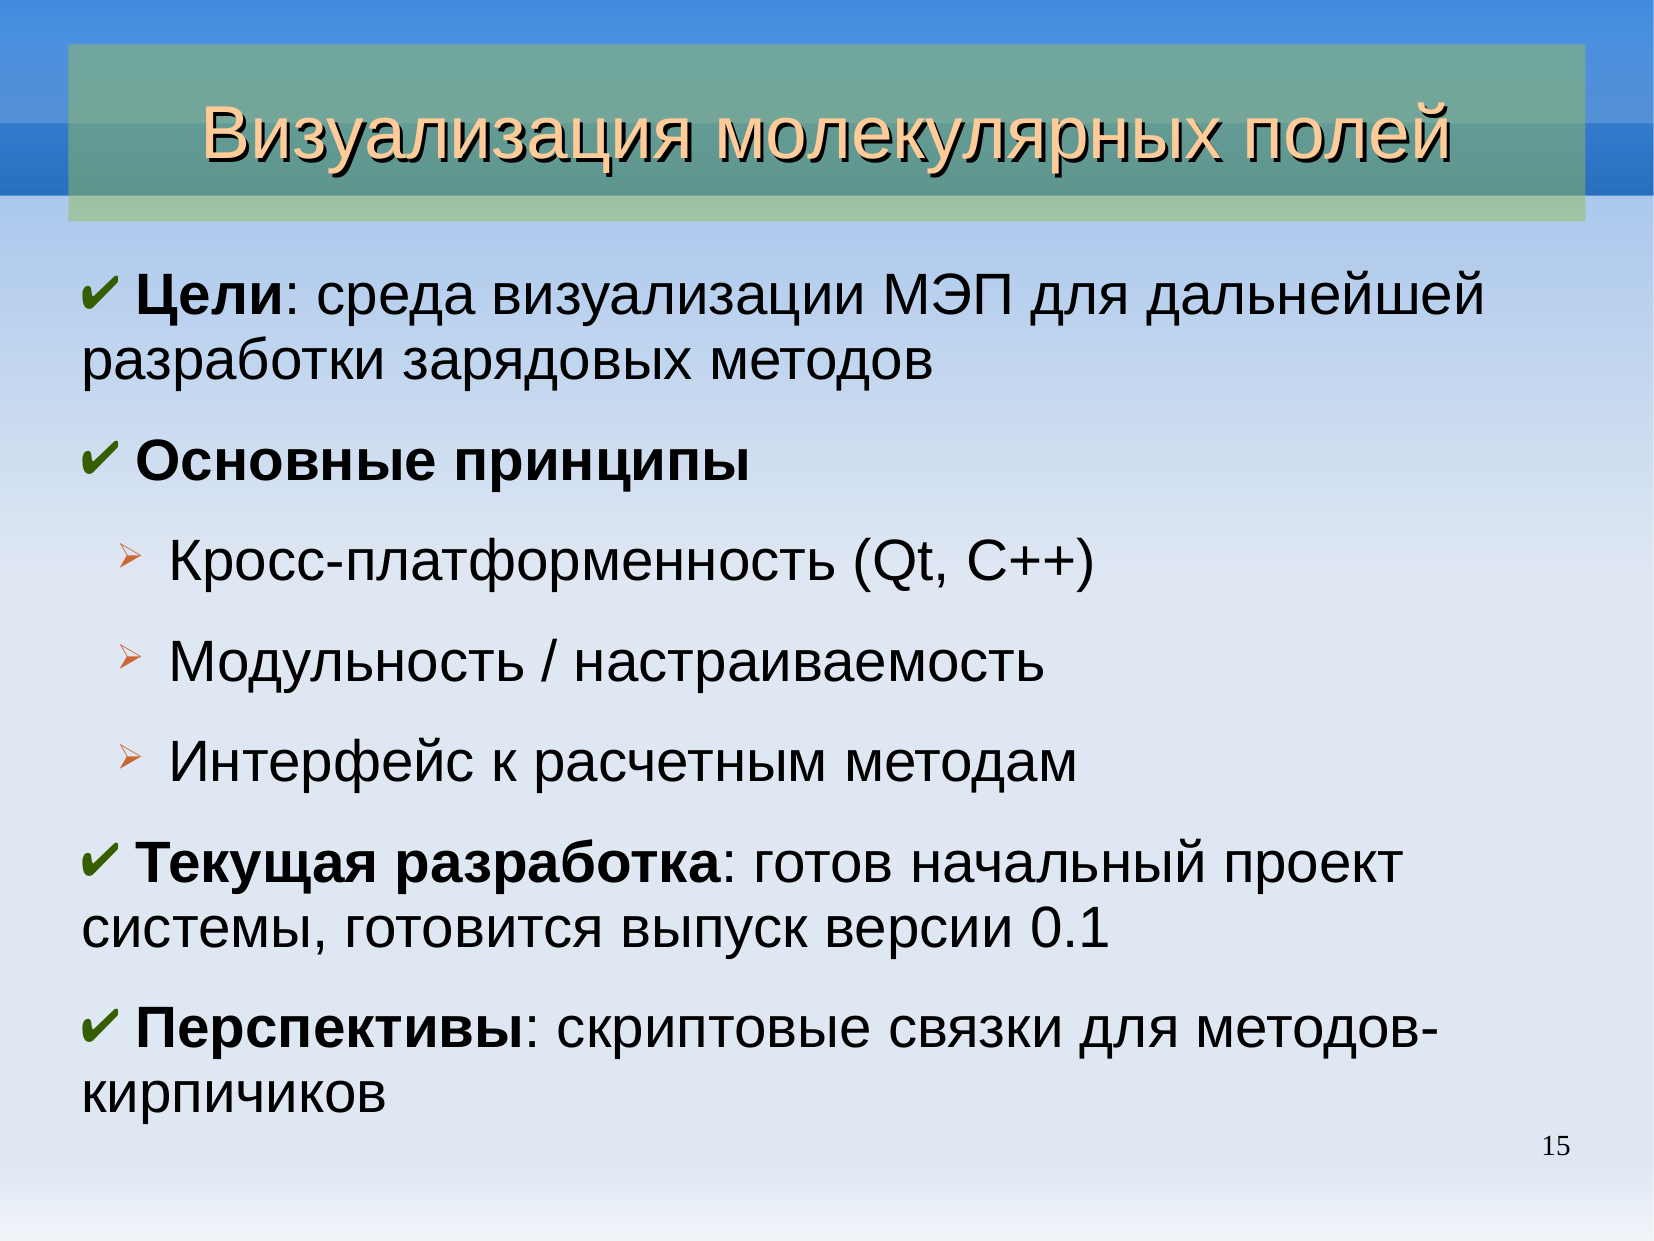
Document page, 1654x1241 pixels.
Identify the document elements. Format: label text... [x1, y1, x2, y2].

picture [0, 0, 1654, 1241]
text_box Цели: среда визуализации МЭП для дальнейшей разработки зарядовых методов Основные принципы Кросс-платформенность (Qt, C++) Модульность / настраиваемость Интерфейс к расчетным методам Текущая разработка: готов начальный проект системы, готовится выпуск версии 0.1 Перспективы: скриптовые связки для методов-кирпичиков [66, 254, 1536, 1137]
title Визуализация молекулярных полей [68, 44, 1586, 222]
